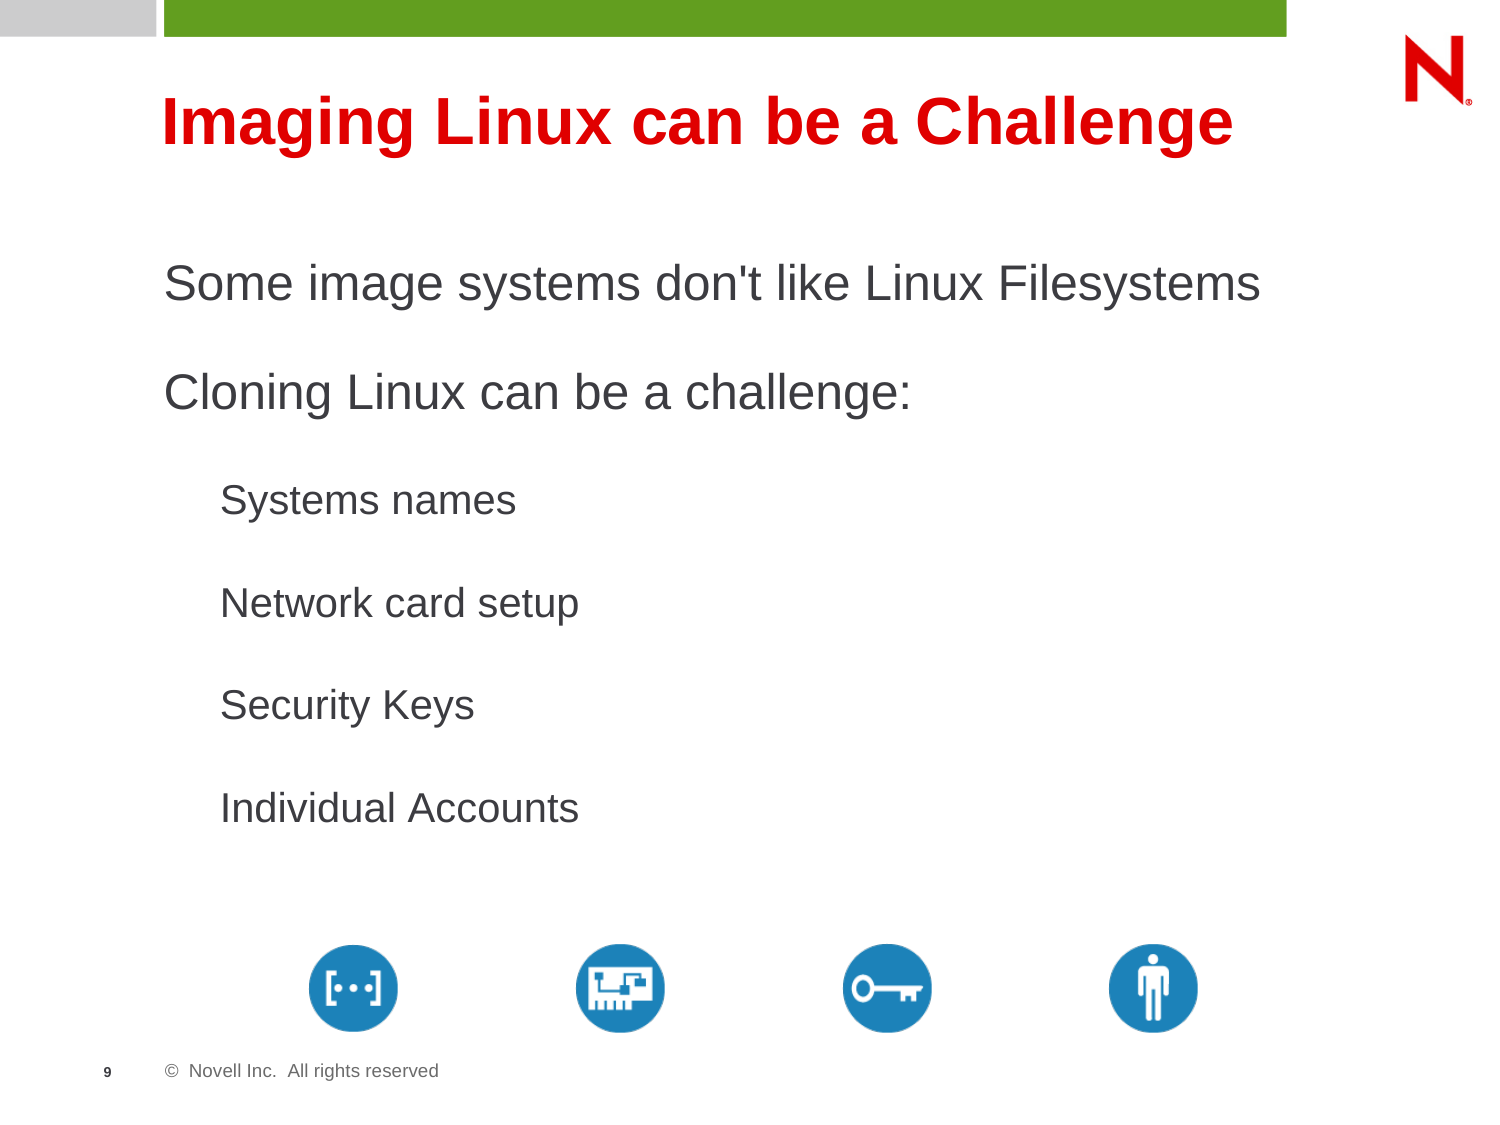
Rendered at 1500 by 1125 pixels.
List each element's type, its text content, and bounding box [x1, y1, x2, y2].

picture [308, 944, 399, 1034]
title Imaging Linux can be a Challenge [161, 41, 1383, 205]
picture [1108, 943, 1199, 1034]
picture [1403, 32, 1473, 107]
picture [575, 943, 666, 1034]
picture [842, 943, 933, 1034]
list Some image systems don't like Linux Filesystems Cloning Linux can be a challenge: Systems names Network card setup Security Keys Individual Accounts [163, 254, 1404, 986]
